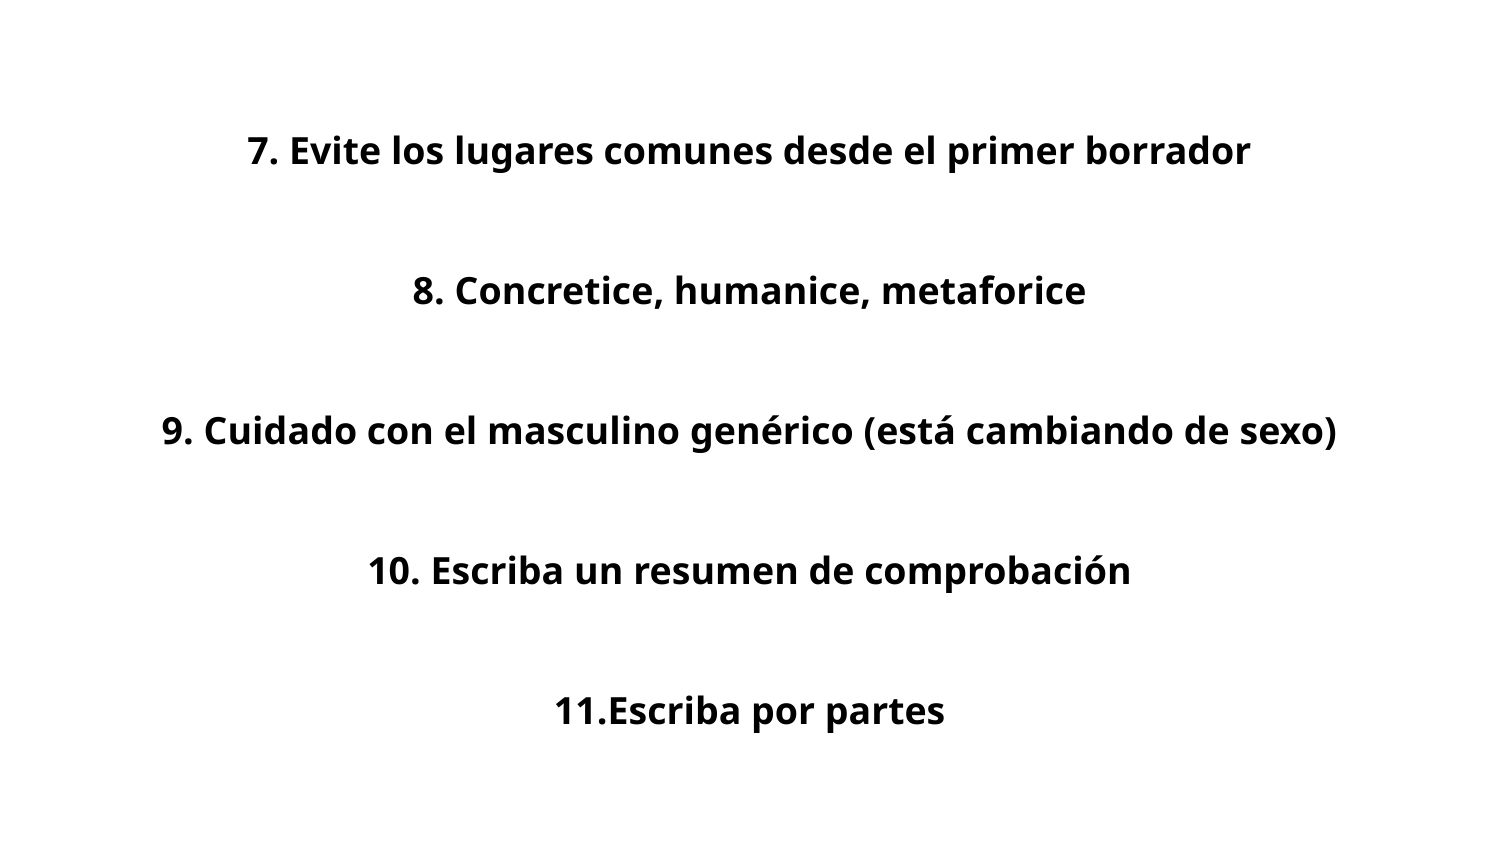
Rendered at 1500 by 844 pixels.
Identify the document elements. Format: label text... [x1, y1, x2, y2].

list 7. Evite los lugares comunes desde el primer borrador 8. Concretice, humanice, metaforice 9. Cuidado con el masculino genérico (está cambiando de sexo) 10. Escriba un resumen de comprobación 11.Escriba por partes [51, 111, 1449, 750]
